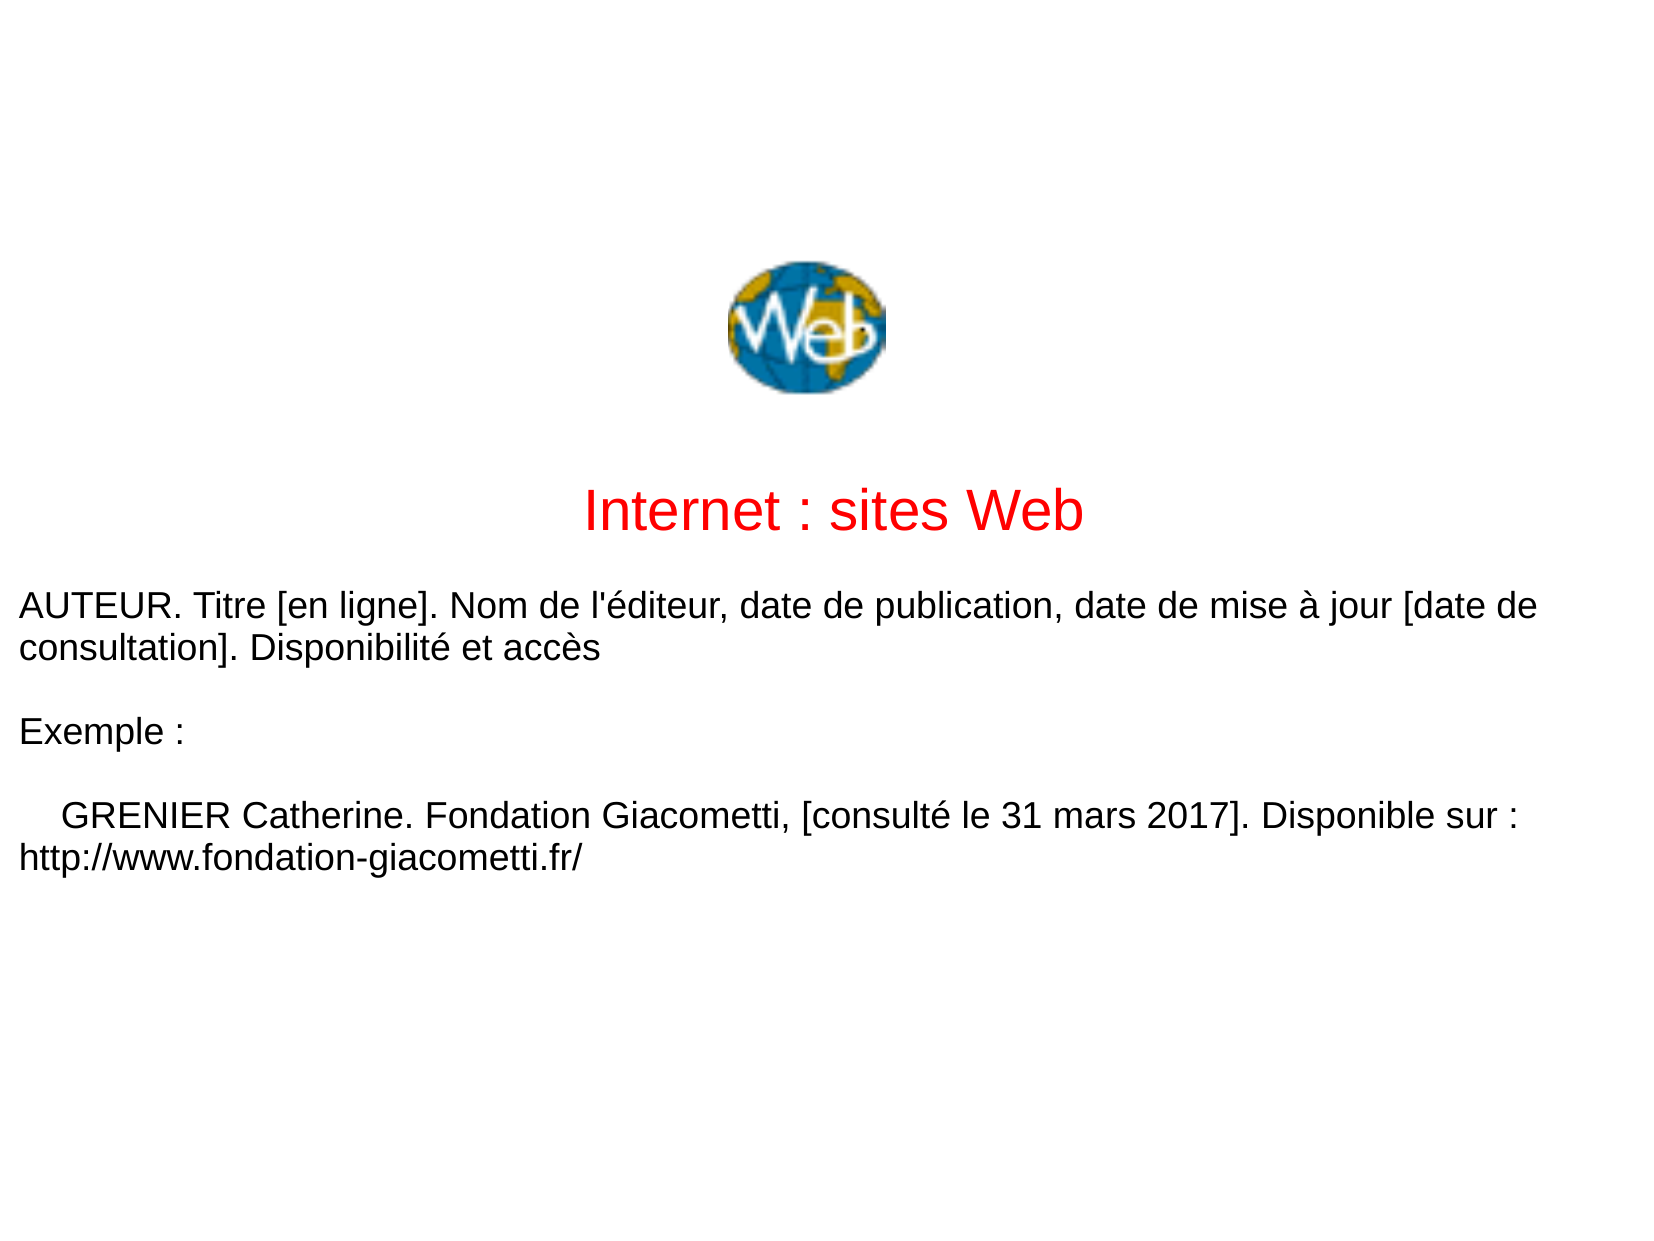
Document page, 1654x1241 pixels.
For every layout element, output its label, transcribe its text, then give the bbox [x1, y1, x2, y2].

text_box Internet : sites Web AUTEUR. Titre [en ligne]. Nom de l'éditeur, date de publication, date de mise à jour [date de consultation]. Disponibilité et accès Exemple : GRENIER Catherine. Fondation Giacometti, [consulté le 31 mars 2017]. Disponible sur : http://www.fondation-giacometti.fr/ [4, 470, 1654, 887]
picture [728, 256, 886, 402]
